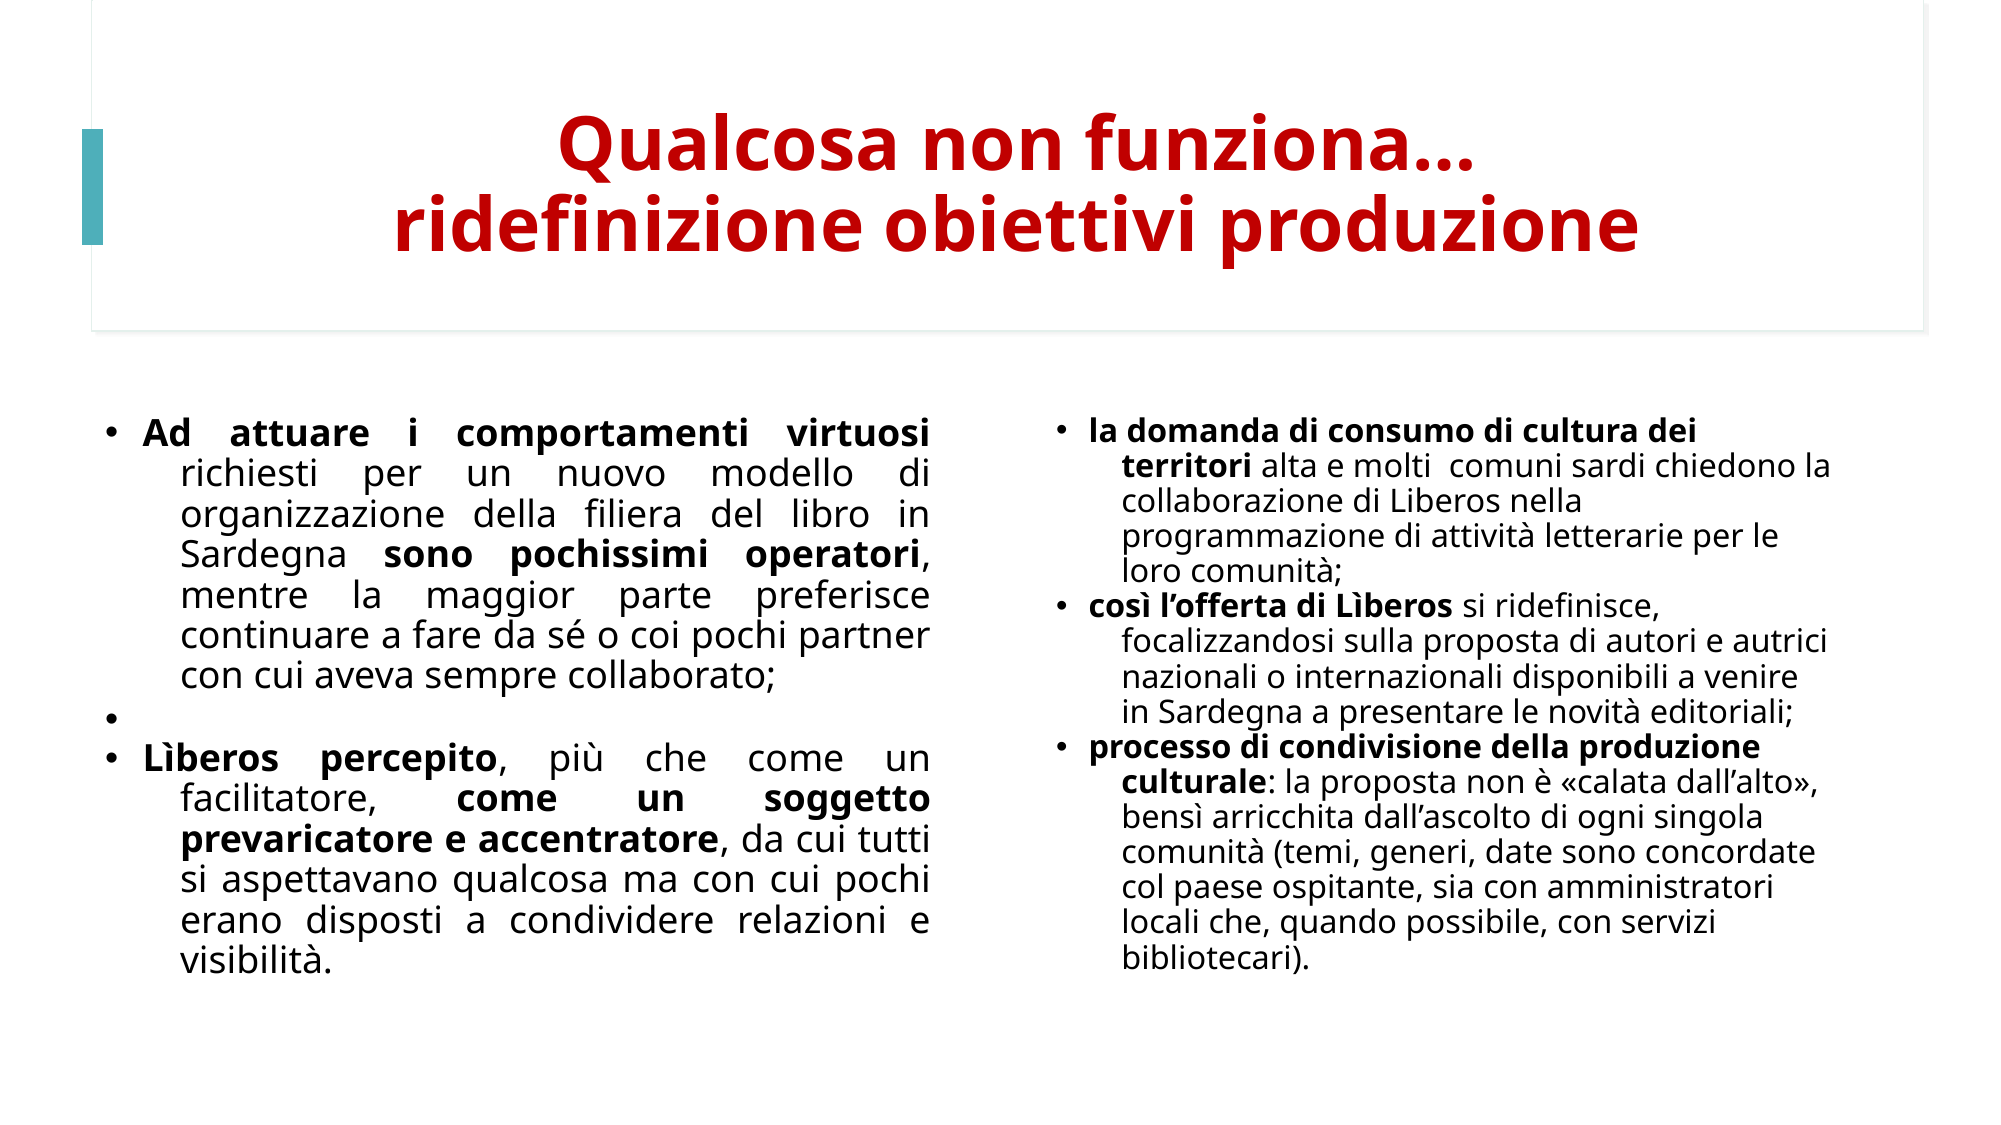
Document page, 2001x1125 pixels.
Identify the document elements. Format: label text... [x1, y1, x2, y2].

title Qualcosa non funziona… ridefinizione obiettivi produzione [183, 90, 1852, 284]
list Ad attuare i comportamenti virtuosi richiesti per un nuovo modello di organizzazione della filiera del libro in Sardegna sono pochissimi operatori, mentre la maggior parte preferisce continuare a fare da sé o coi pochi partner con cui aveva sempre collaborato; Lìberos percepito, più che come un facilitatore, come un soggetto prevaricatore e accentratore, da cui tutti si aspettavano qualcosa ma con cui pochi erano disposti a condividere relazioni e visibilità. [90, 406, 947, 1067]
list la domanda di consumo di cultura dei territori alta e molti comuni sardi chiedono la collaborazione di Liberos nella programmazione di attività letterarie per le loro comunità; così l’offerta di Lìberos si ridefinisce, focalizzandosi sulla proposta di autori e autrici nazionali o internazionali disponibili a venire in Sardegna a presentare le novità editoriali; processo di condivisione della produzione culturale: la proposta non è «calata dall’alto», bensì arricchita dall’ascolto di ogni singola comunità (temi, generi, date sono concordate col paese ospitante, sia con amministratori locali che, quando possibile, con servizi bibliotecari). [1041, 406, 1852, 1013]
